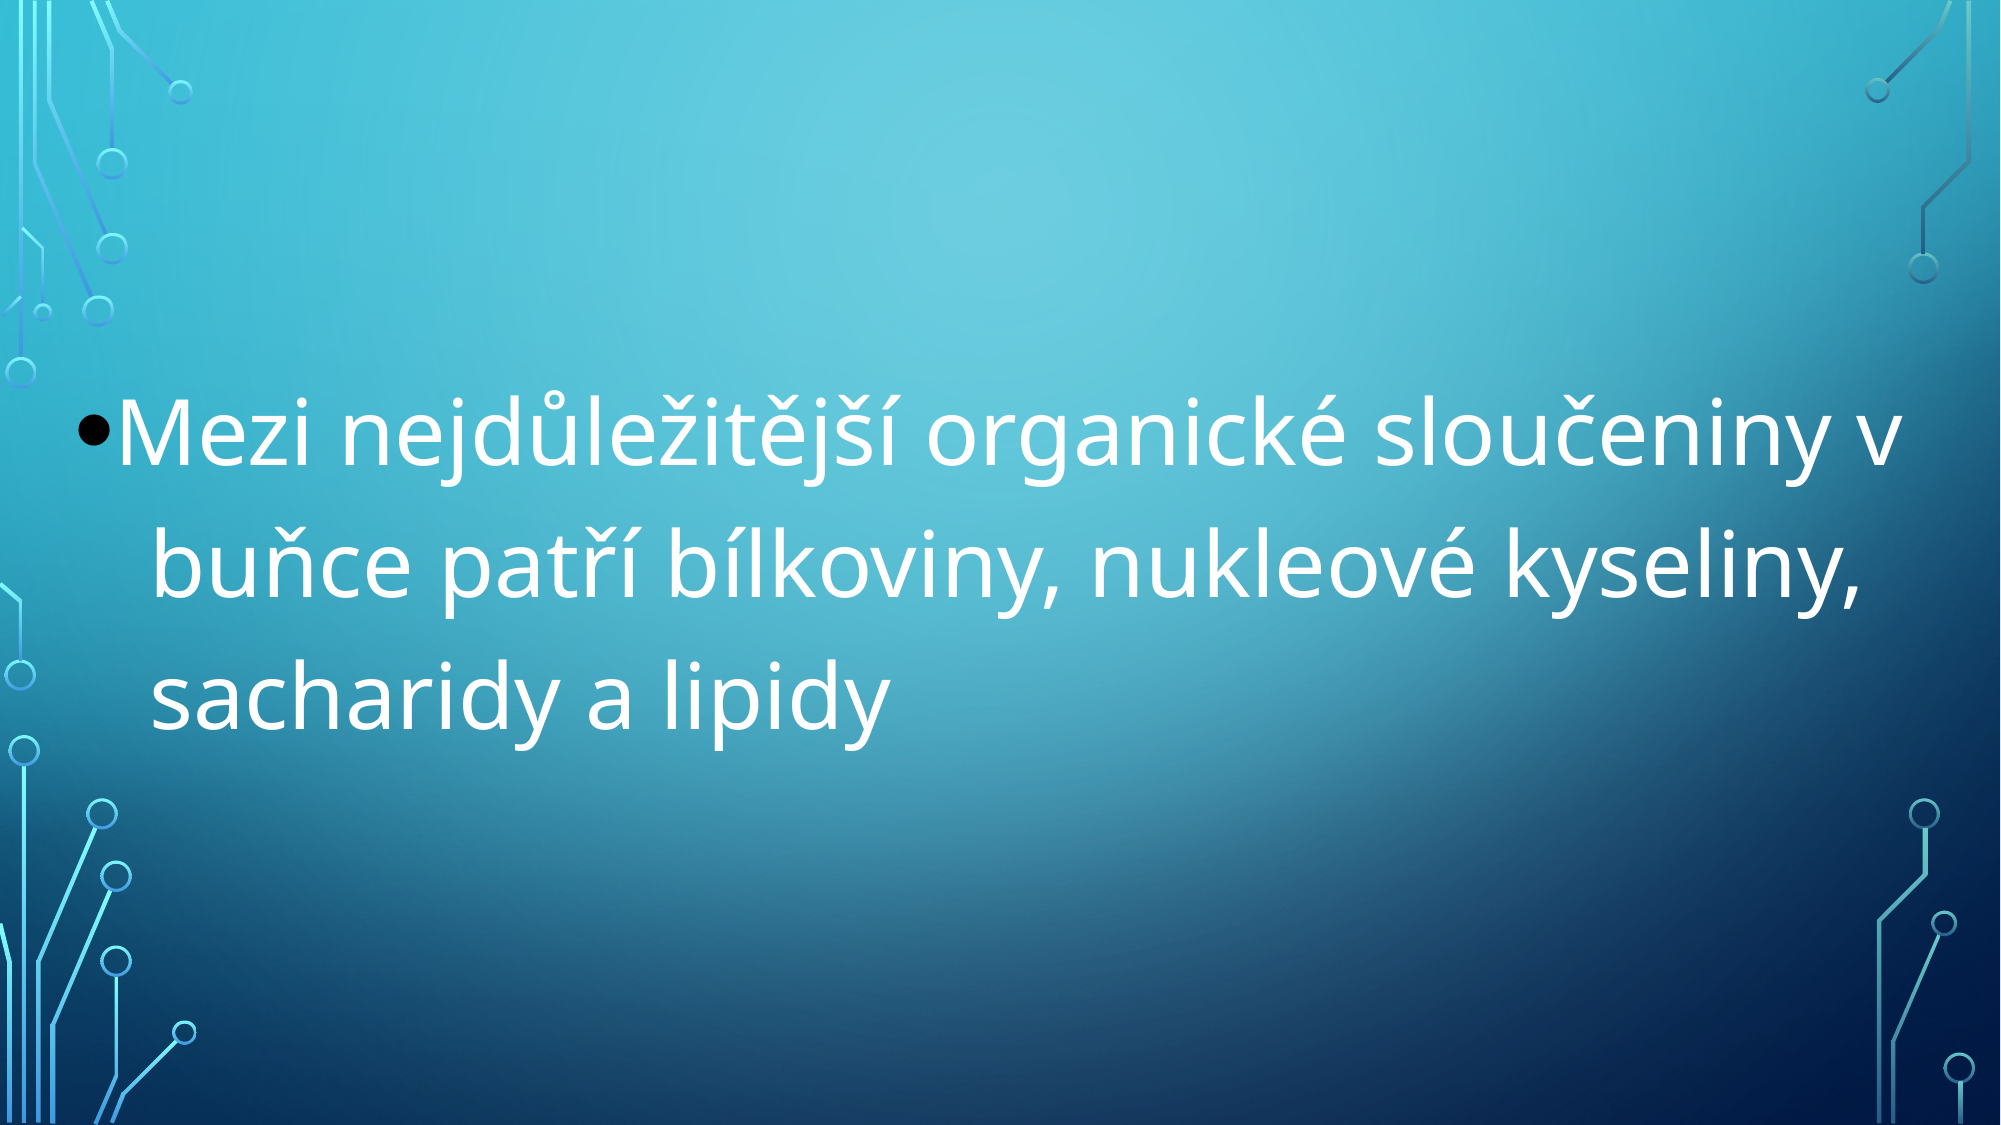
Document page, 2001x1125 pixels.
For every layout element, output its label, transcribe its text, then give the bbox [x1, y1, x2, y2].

title [187, 101, 1813, 343]
list Mezi nejdůležitější organické sloučeniny v buňce patří bílkoviny, nukleové kyseliny, sacharidy a lipidy [59, 343, 1978, 925]
